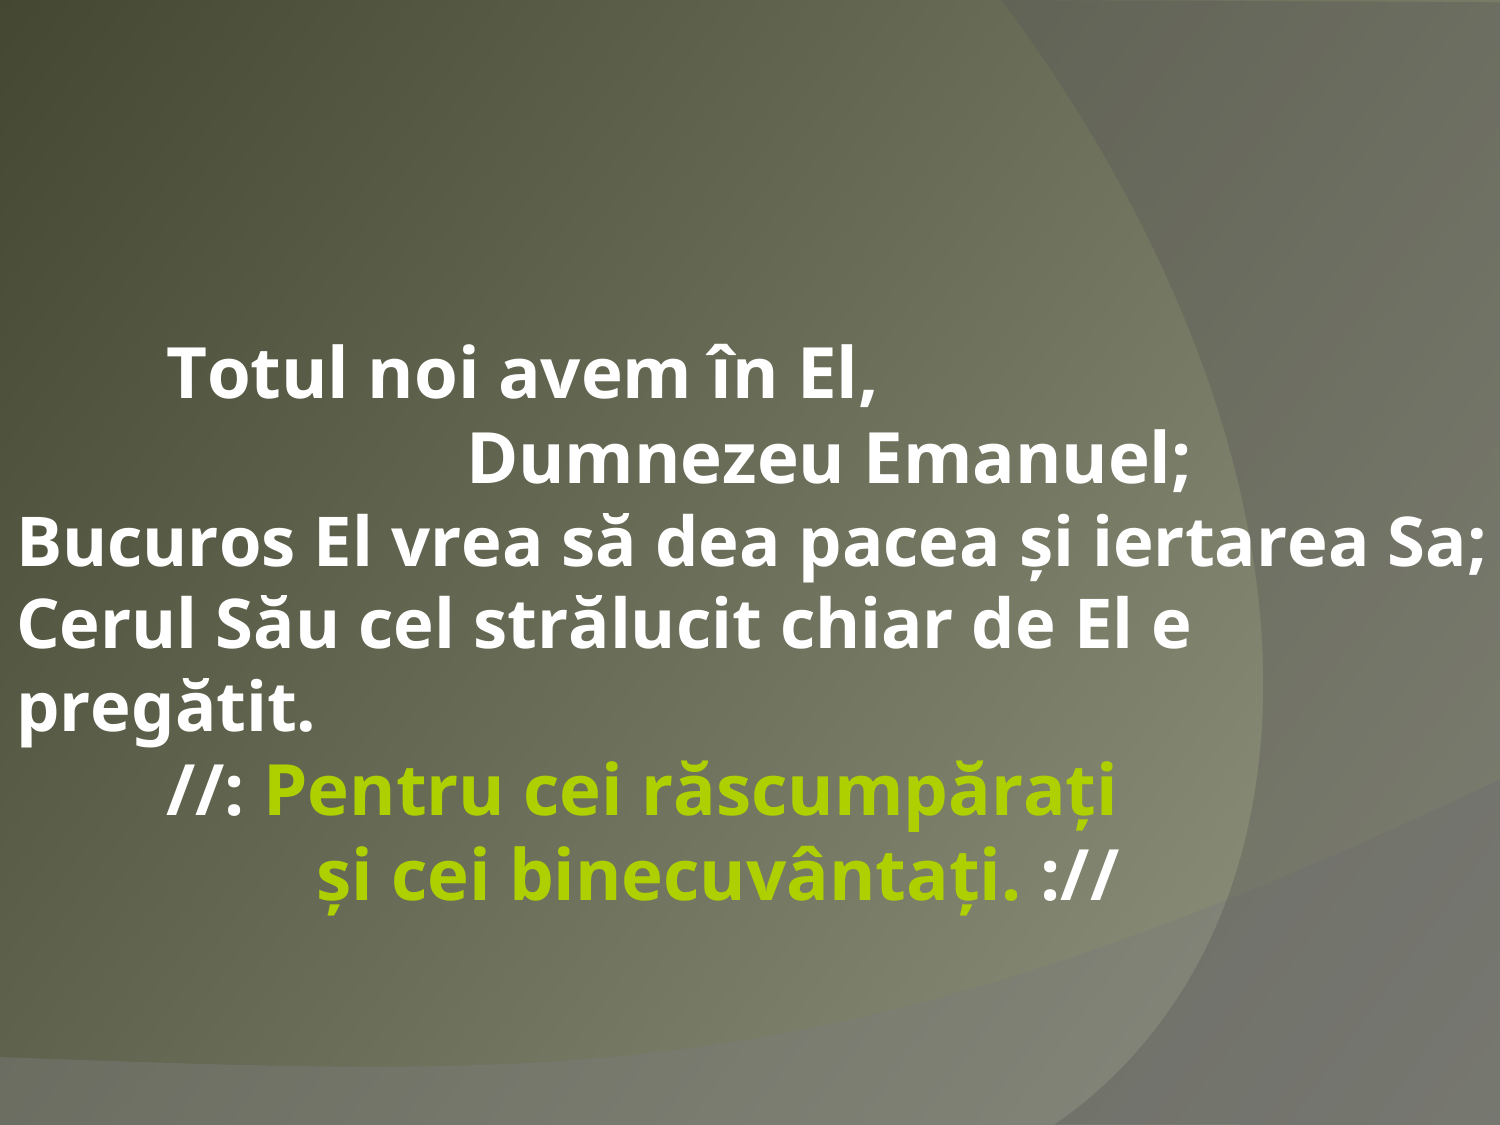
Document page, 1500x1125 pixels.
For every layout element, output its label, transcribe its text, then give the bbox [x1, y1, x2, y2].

text_box Totul noi avem în El, Dumnezeu Emanuel; Bucuros El vrea să dea pacea şi iertarea Sa; Cerul Său cel strălucit chiar de El e pregătit. //: Pentru cei răscumpăraţi şi cei binecuvântaţi. :// [1, 320, 1500, 840]
list [0, 206, 1465, 1006]
